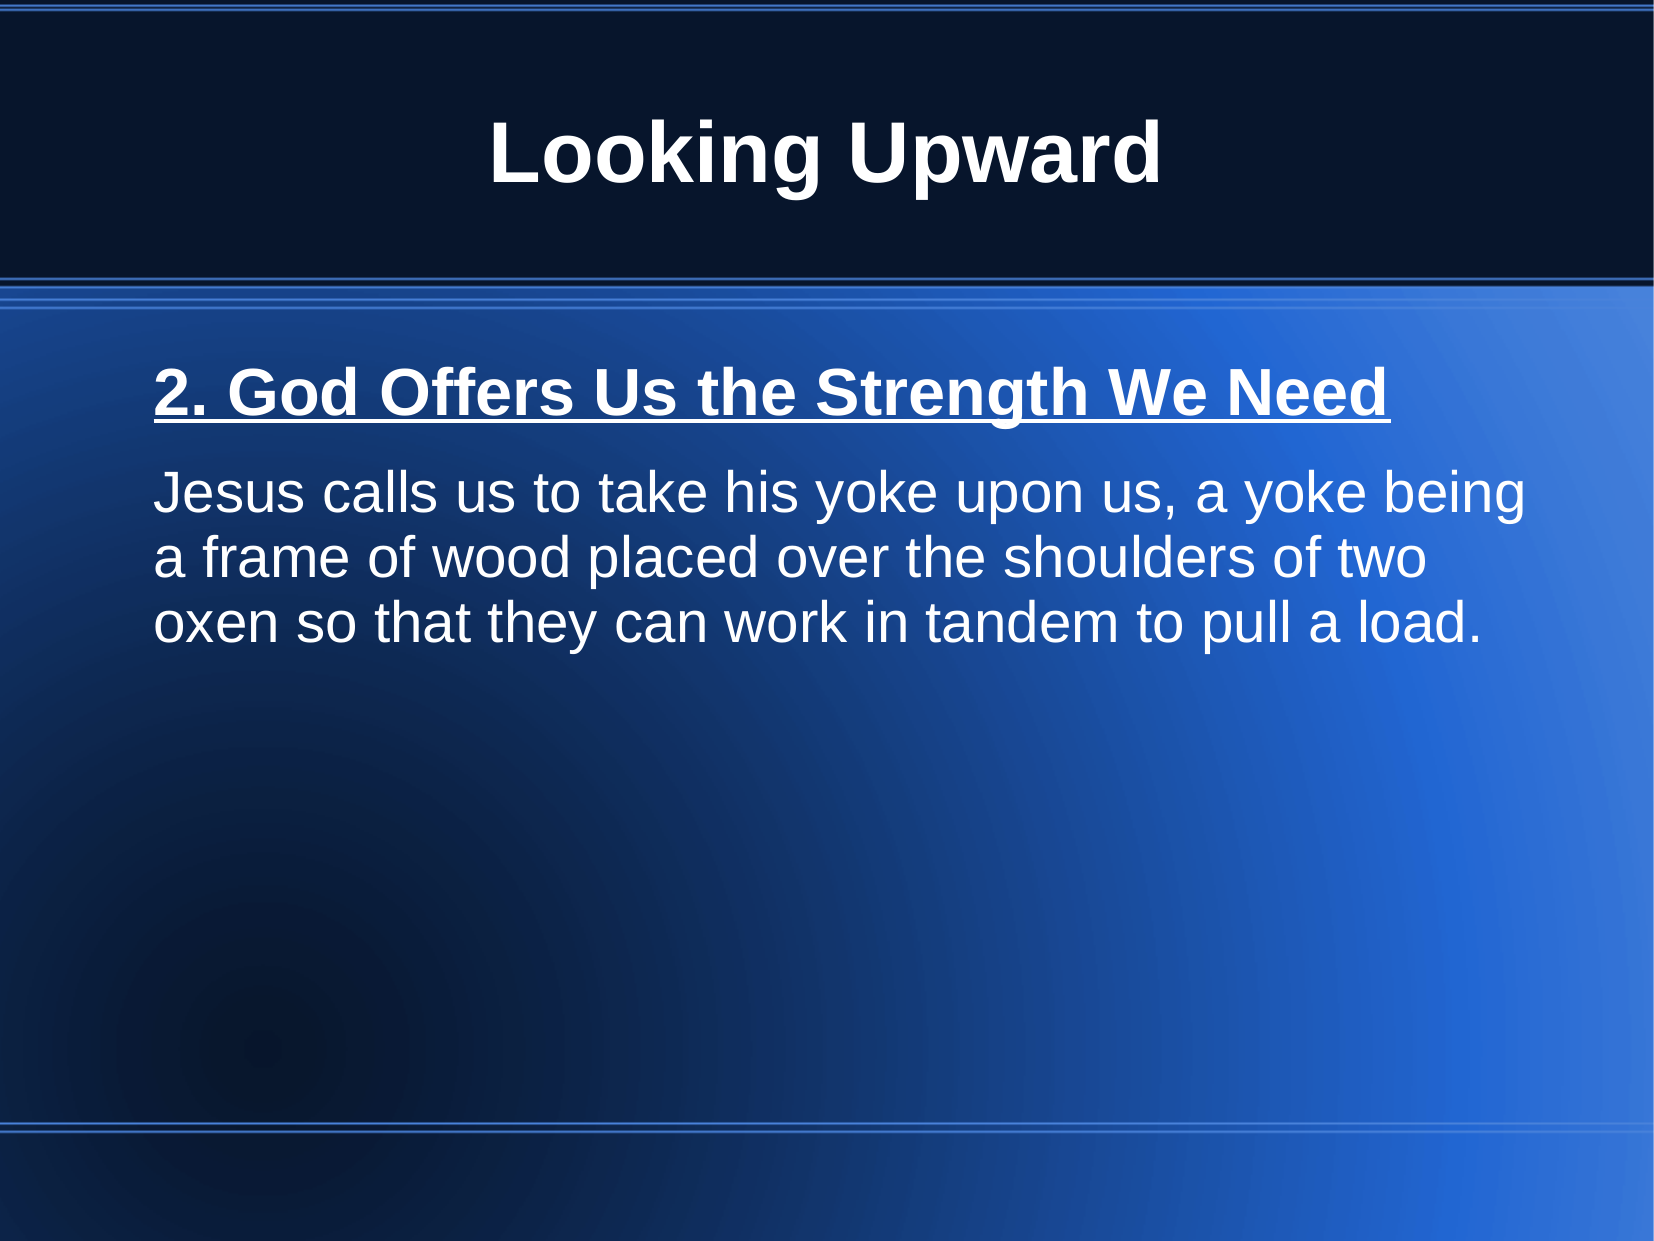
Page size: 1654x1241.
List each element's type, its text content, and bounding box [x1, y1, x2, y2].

list 2. God Offers Us the Strength We Need Jesus calls us to take his yoke upon us, a yoke being a frame of wood placed over the shoulders of two oxen so that they can work in tandem to pull a load. [82, 355, 1571, 1058]
picture [0, 0, 1654, 1241]
title Looking Upward [82, 49, 1571, 257]
